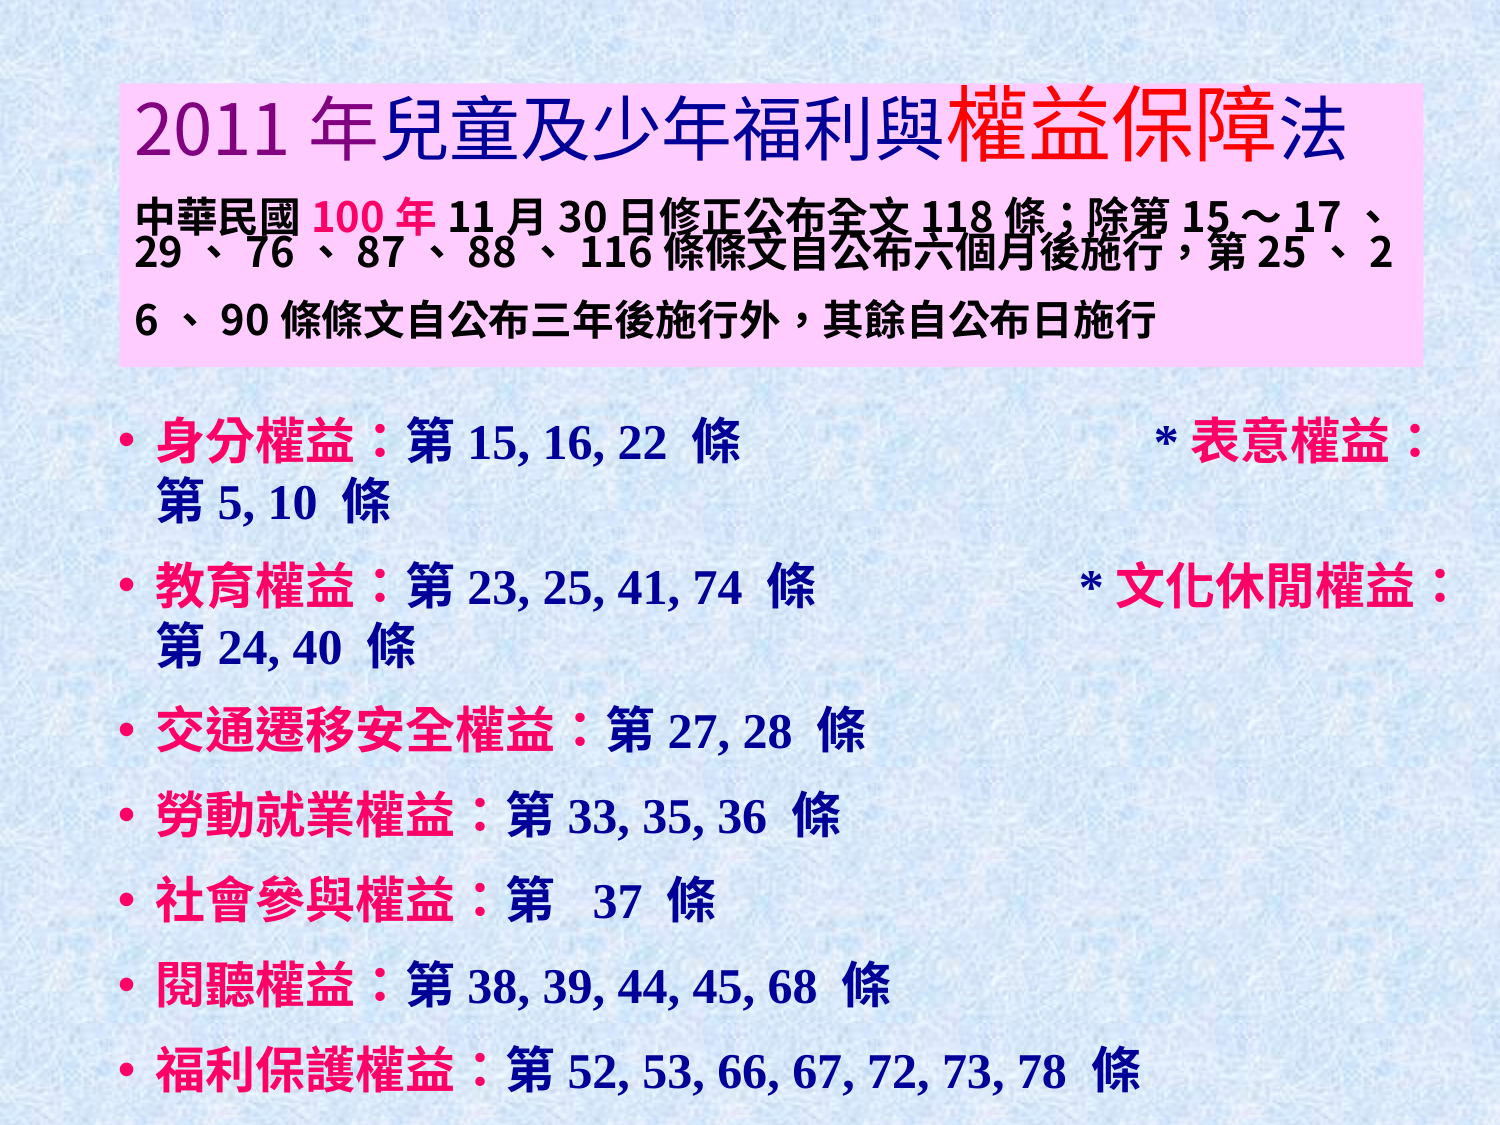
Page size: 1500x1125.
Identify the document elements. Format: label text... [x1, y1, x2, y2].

picture [0, 0, 1500, 1125]
list 身分權益：第15, 16, 22 條 *表意權益：第5, 10 條 教育權益：第23, 25, 41, 74 條 *文化休閒權益：第24, 40 條 交通遷移安全權益：第27, 28 條 勞動就業權益：第33, 35, 36 條 社會參與權益：第 37 條 閱聽權益：第38, 39, 44, 45, 68 條 福利保護權益：第52, 53, 66, 67, 72, 73, 78 條 [102, 401, 1432, 982]
title 2011年兒童及少年福利與權益保障法 中華民國100年11月30日修正公布全文118條；除第15～17、29、76、87、88、116條條文自公布六個月後施行，第25、26、90條條文自公布三年後施行外，其餘自公布日施行 [119, 83, 1424, 368]
